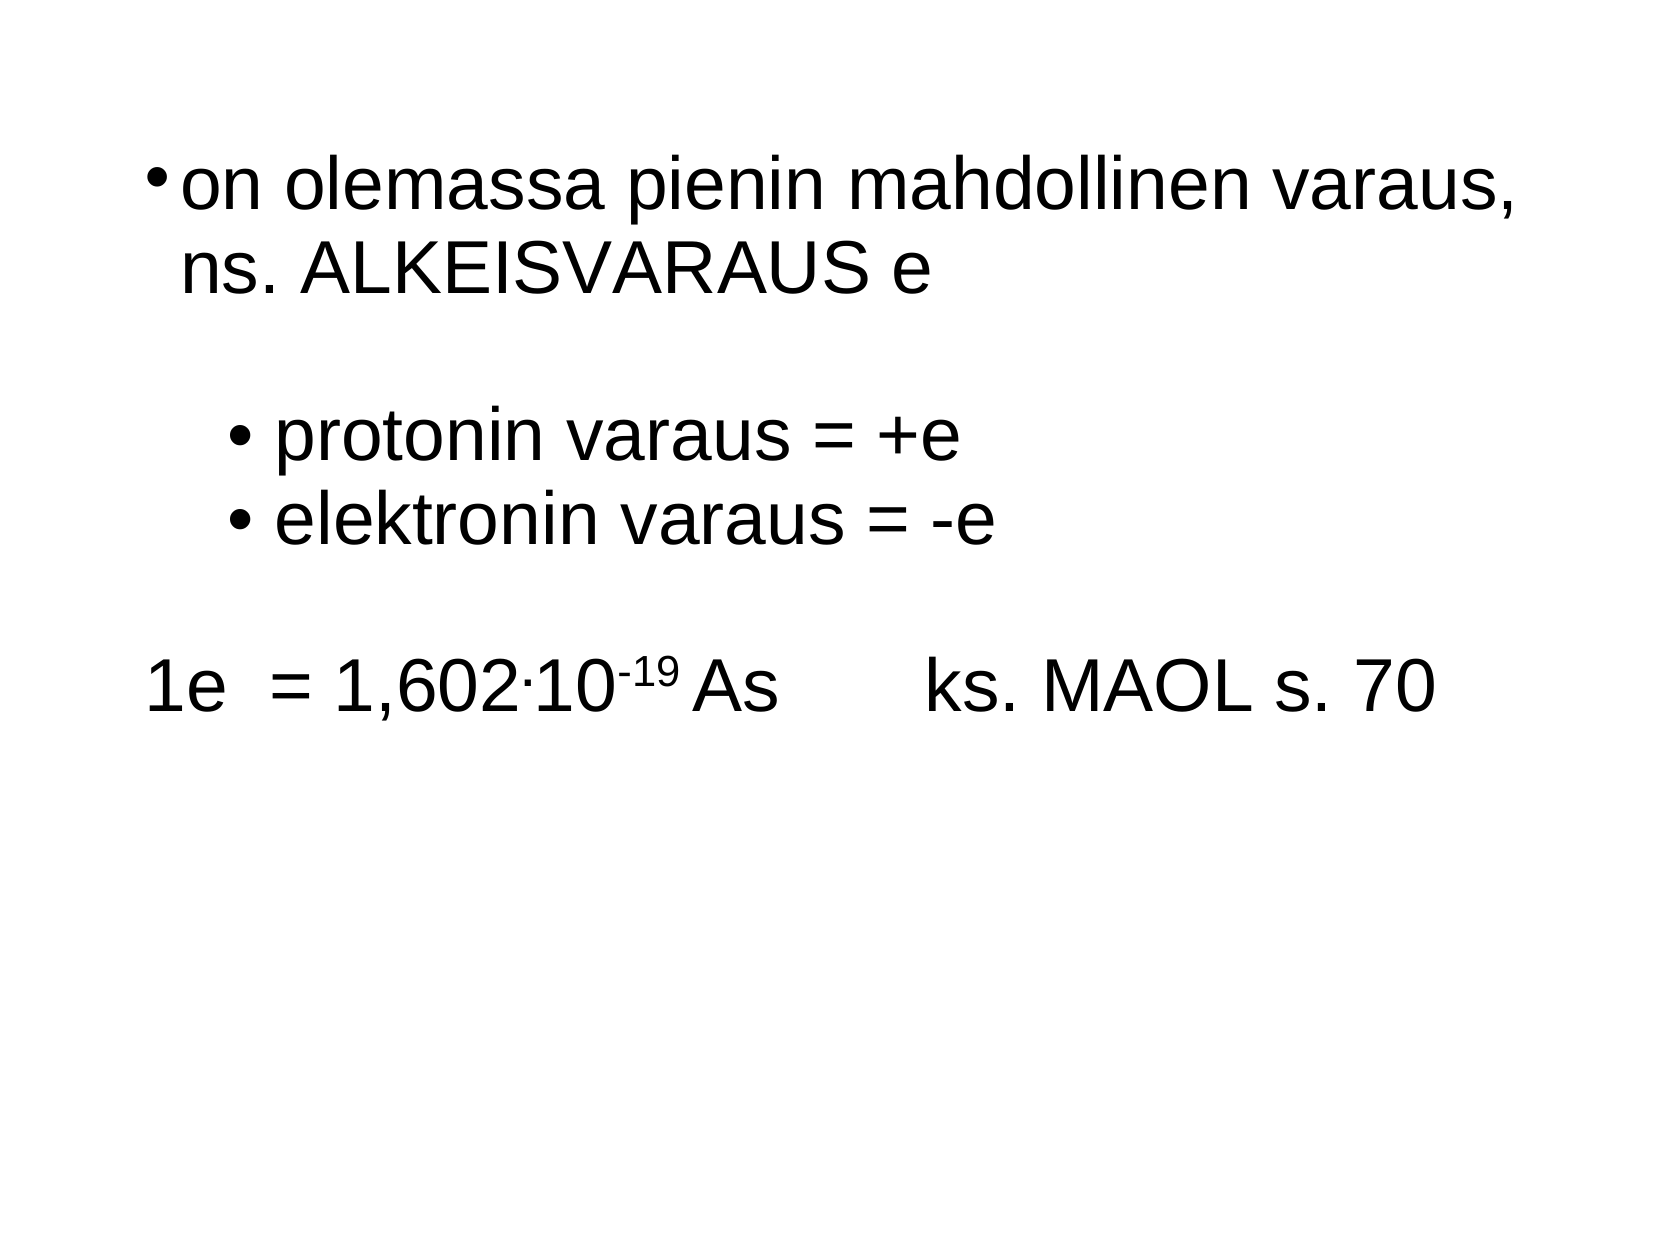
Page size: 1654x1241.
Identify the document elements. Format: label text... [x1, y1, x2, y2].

text_box on olemassa pienin mahdollinen varaus, ns. ALKEISVARAUS e • protonin varaus = +e • elektronin varaus = -e 1e = 1,602.10-19 As ks. MAOL s. 70 [129, 129, 1643, 814]
